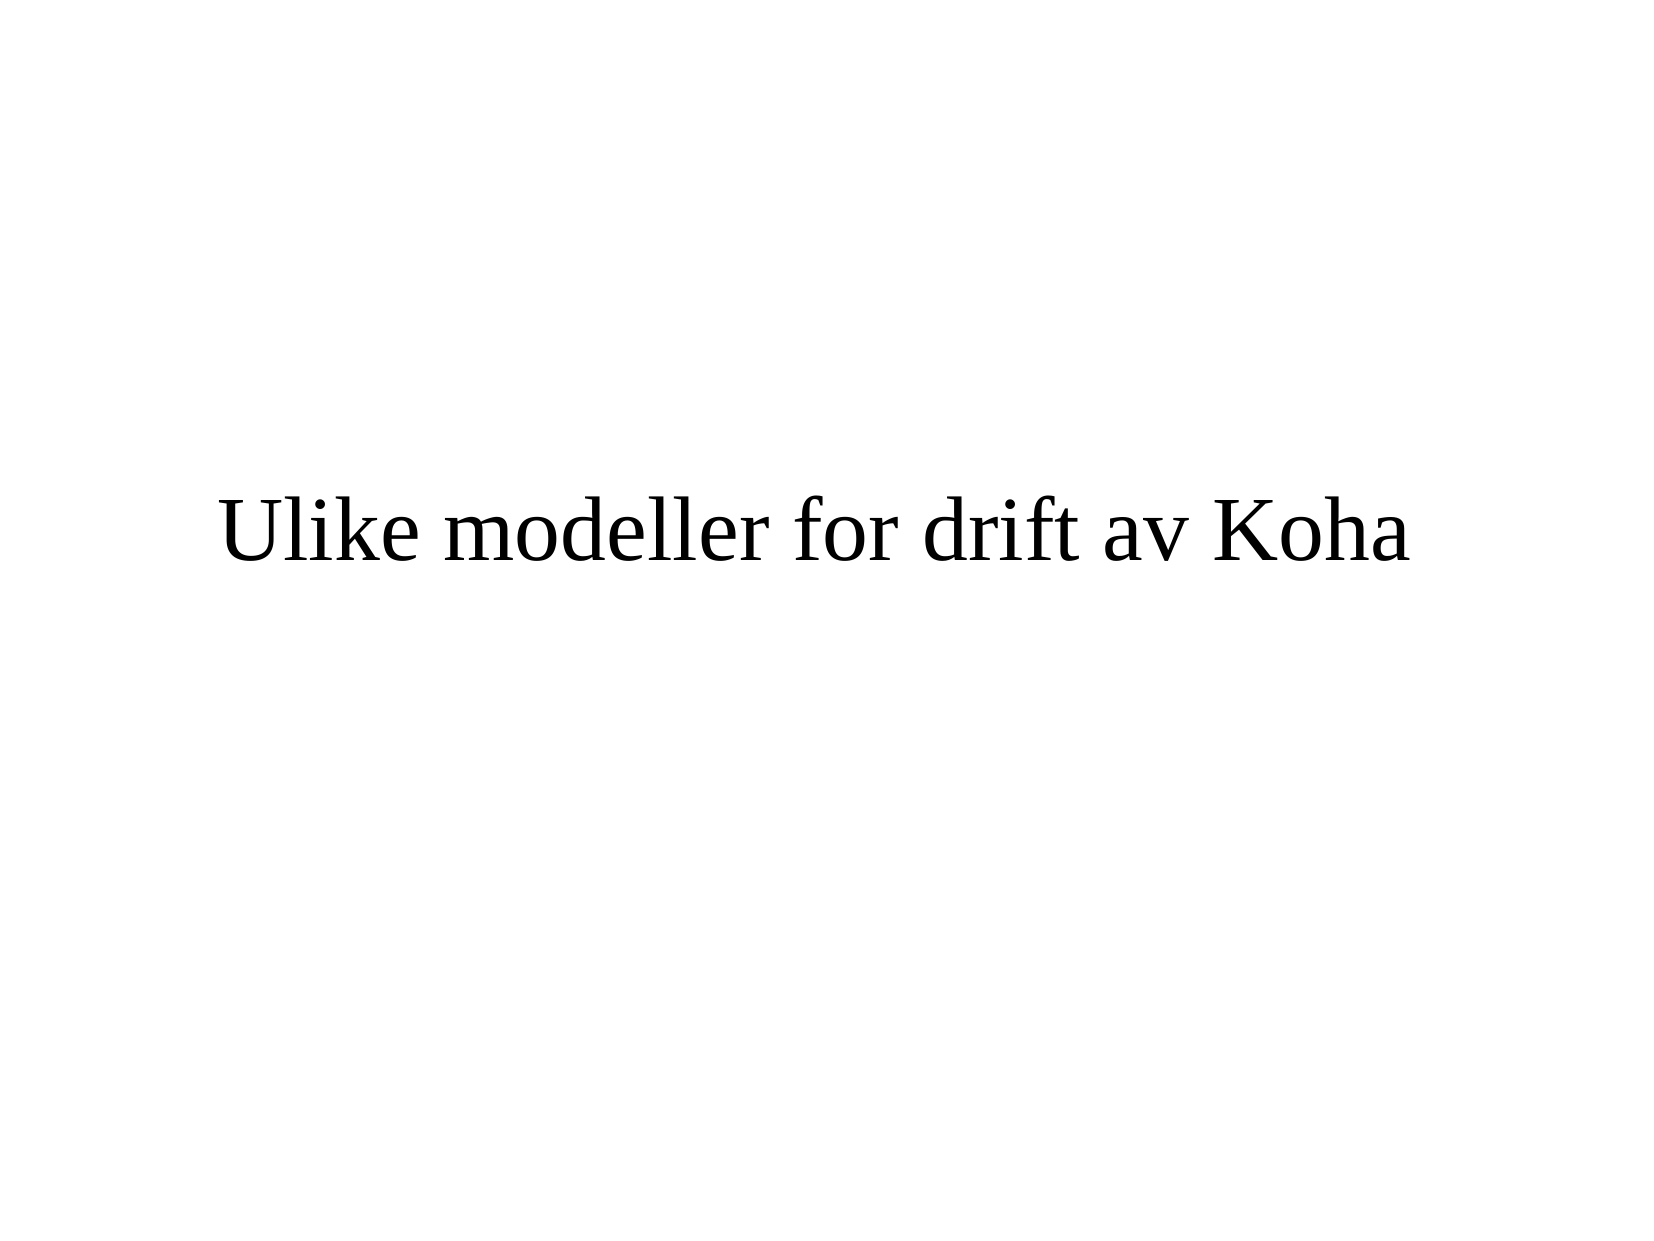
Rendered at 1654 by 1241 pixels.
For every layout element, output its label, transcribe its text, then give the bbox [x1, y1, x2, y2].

subtitle Ulike modeller for drift av Koha [82, 49, 1571, 1010]
